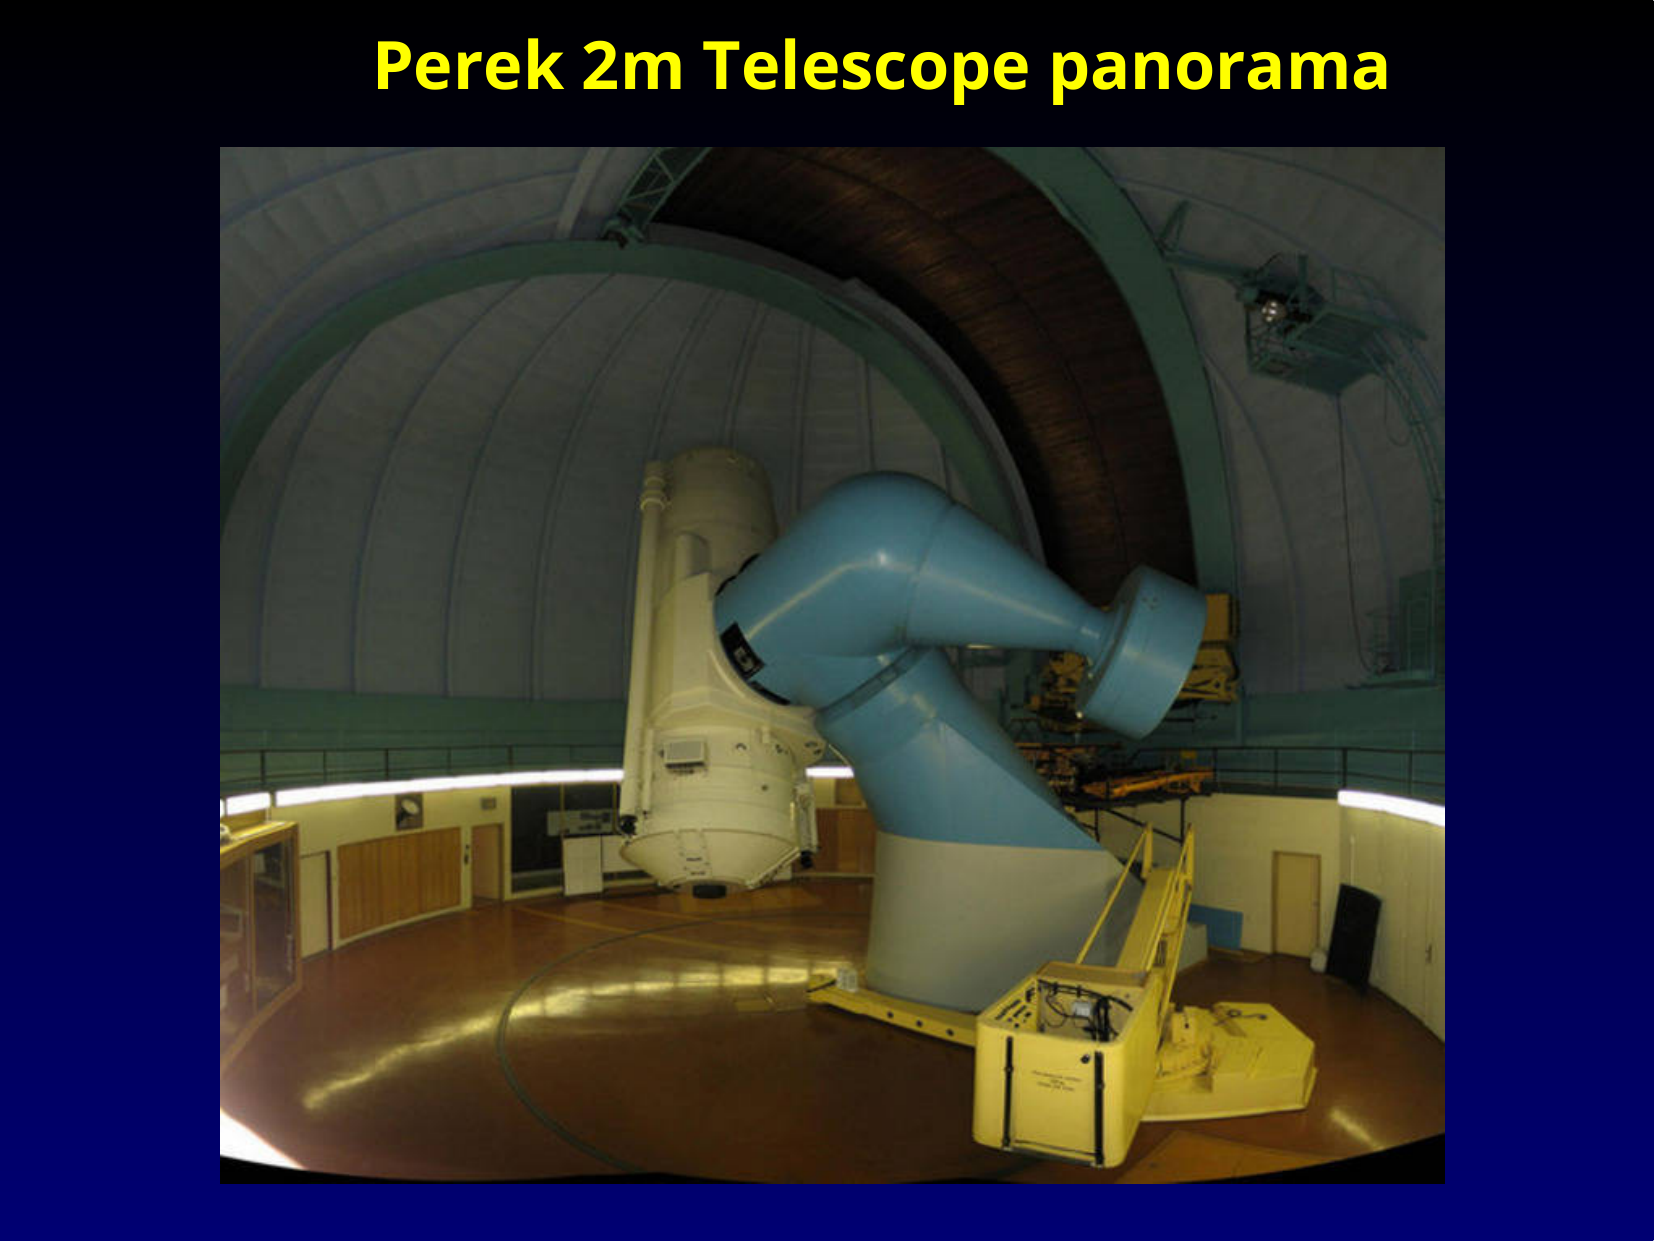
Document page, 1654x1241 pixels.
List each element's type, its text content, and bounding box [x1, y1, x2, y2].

picture [220, 147, 1445, 1184]
title Perek 2m Telescope panorama [138, 3, 1627, 125]
